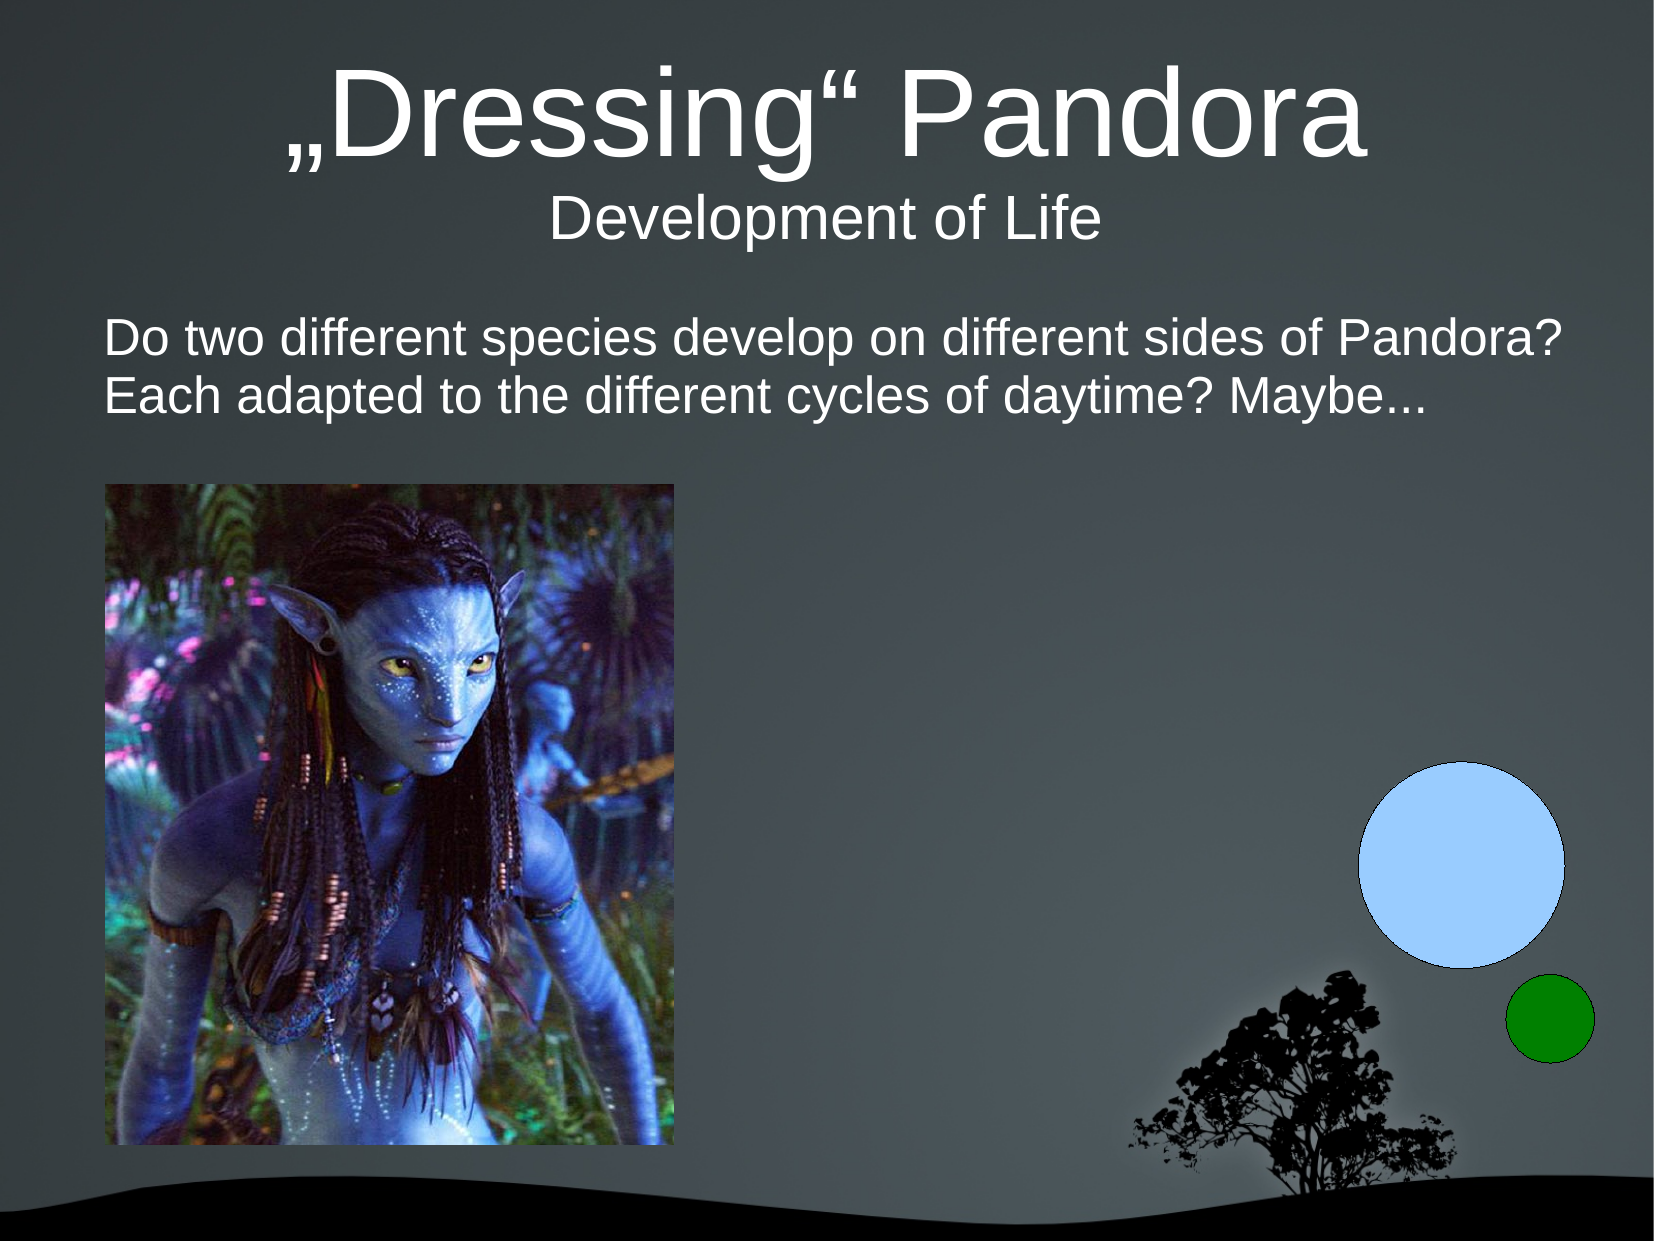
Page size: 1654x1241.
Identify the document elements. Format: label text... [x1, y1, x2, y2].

text_box [1358, 761, 1566, 969]
text_box „Dressing“ Pandora Development of Life [194, 35, 1459, 260]
picture [0, 0, 1654, 1241]
text_box Do two different species develop on different sides of Pandora? Each adapted to the different cycles of daytime? Maybe... [88, 301, 1579, 432]
text_box [1505, 974, 1595, 1064]
